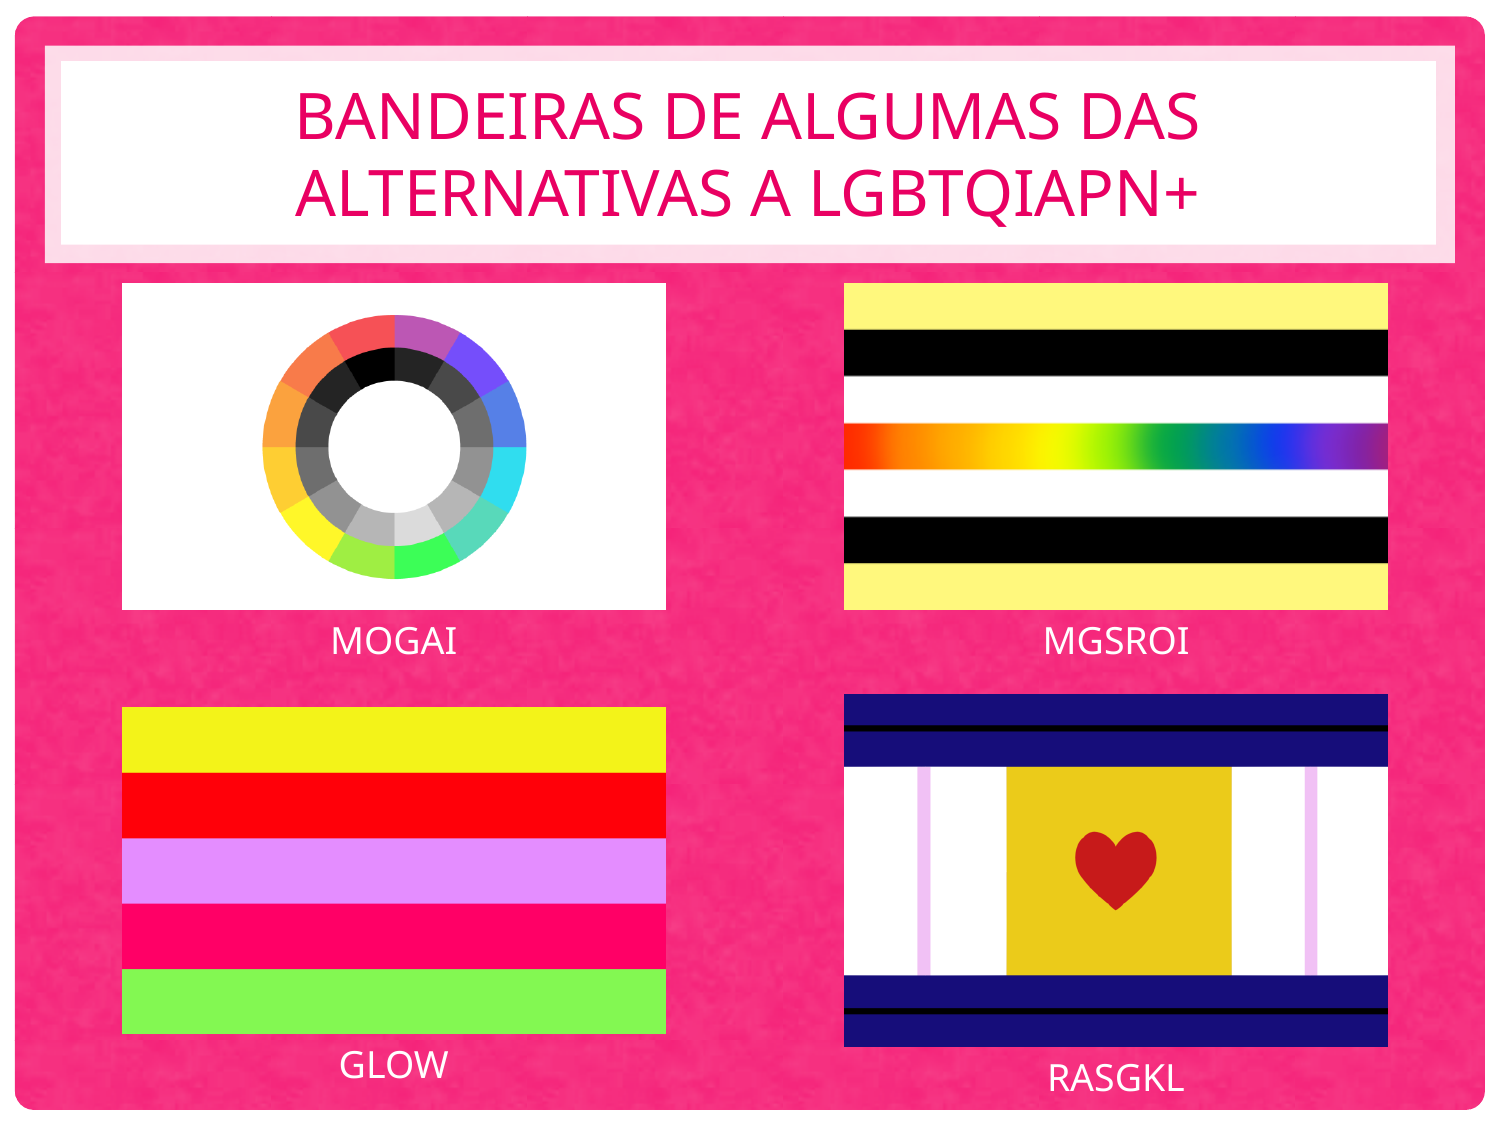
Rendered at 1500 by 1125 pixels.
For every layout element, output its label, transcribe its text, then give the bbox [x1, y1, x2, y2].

text_box GLOW [122, 1033, 666, 1094]
text_box MOGAI [122, 609, 666, 670]
picture [14, 16, 1485, 1110]
title Bandeiras de algumas das alternativas a LGBTQIAPN+ [69, 66, 1425, 238]
text_box RASGKL [844, 1046, 1388, 1107]
text_box MGSROI [844, 609, 1388, 670]
